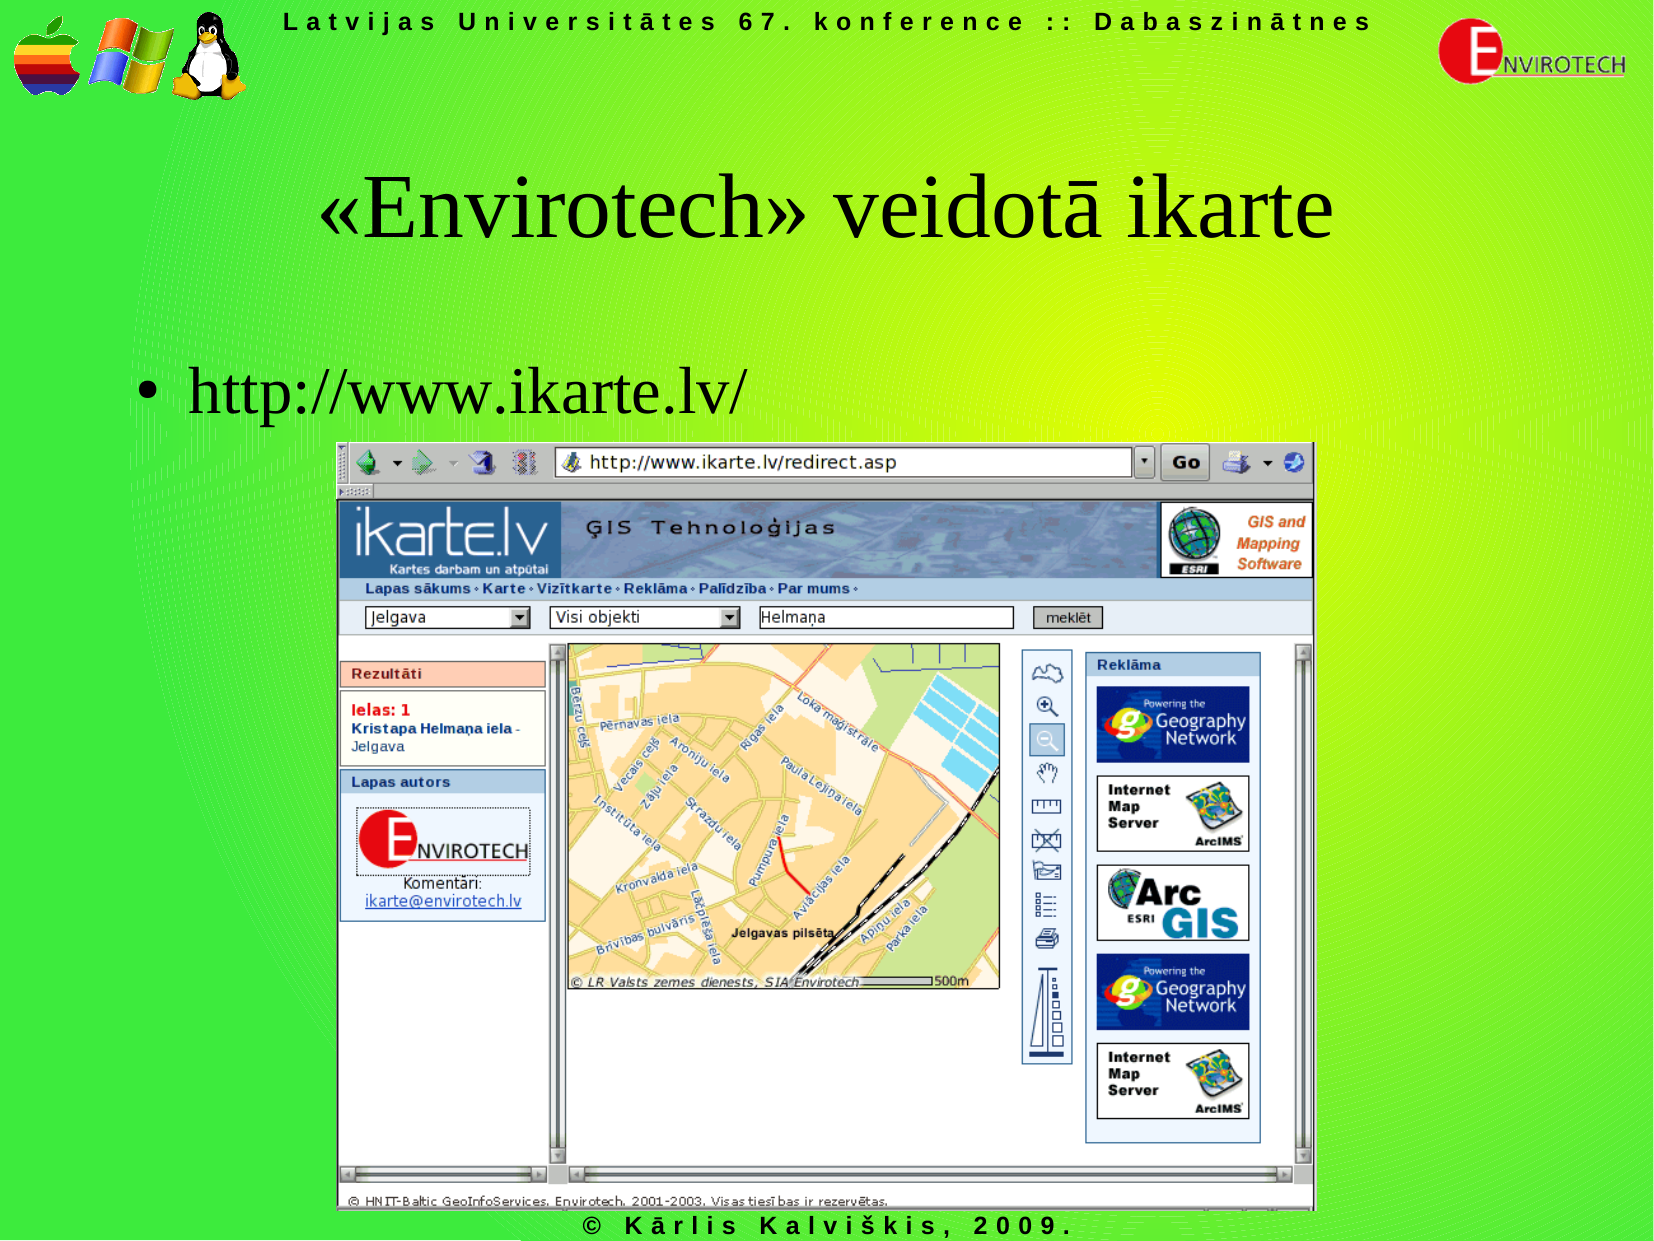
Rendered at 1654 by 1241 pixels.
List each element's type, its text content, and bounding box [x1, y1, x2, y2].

picture [88, 12, 246, 94]
title «Envirotech» veidotā ikarte [118, 88, 1536, 325]
list http://www.ikarte.lv/ [118, 354, 1536, 1182]
picture [14, 16, 80, 96]
picture [1437, 17, 1627, 86]
picture [336, 442, 1317, 1211]
